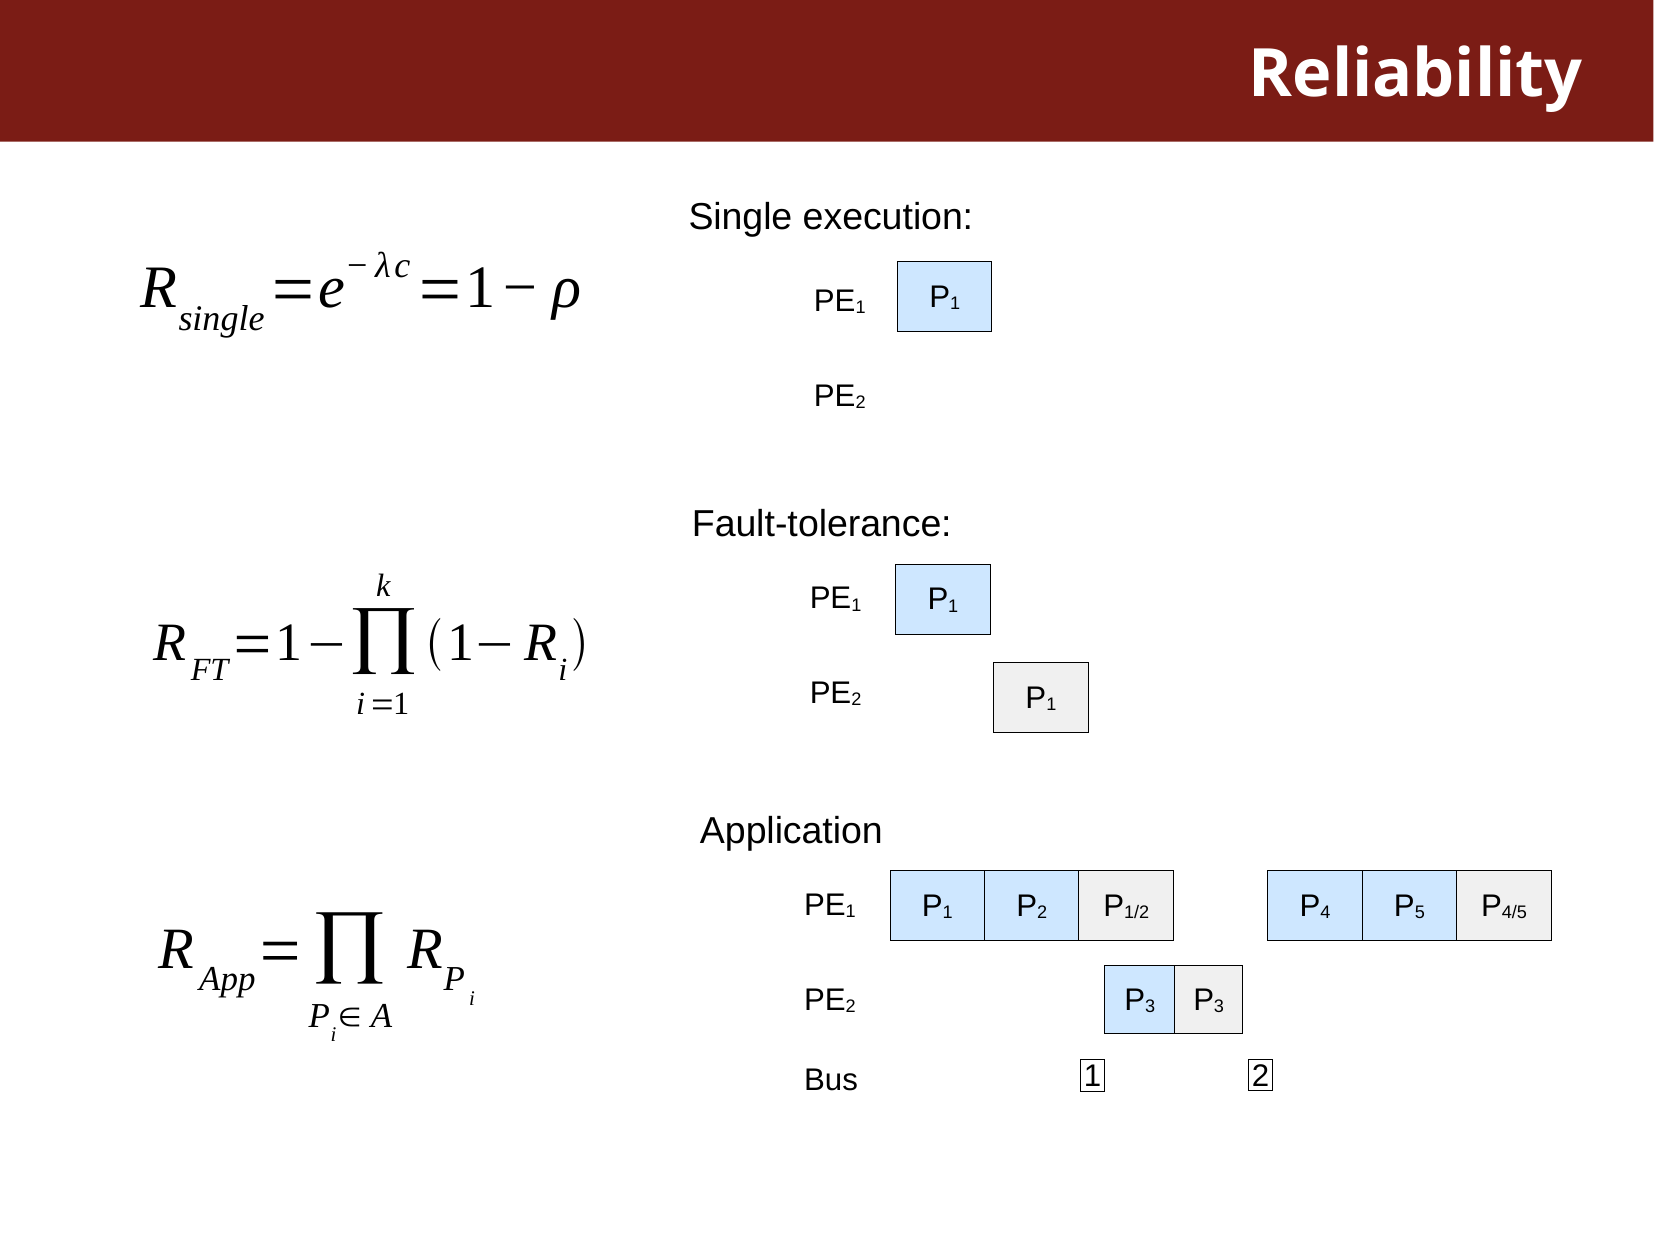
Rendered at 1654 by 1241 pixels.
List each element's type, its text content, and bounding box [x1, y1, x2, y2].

text_box 1 [1080, 1059, 1105, 1092]
text_box PE2 [799, 359, 898, 431]
text_box P5 [1362, 870, 1456, 941]
text_box P3 [1104, 965, 1174, 1034]
text_box PE2 [795, 657, 894, 728]
chart [140, 903, 488, 1048]
text_box Fault-tolerance: [677, 488, 967, 559]
text_box P1 [895, 564, 991, 635]
title Reliability [0, 7, 1583, 135]
text_box Single execution: [673, 181, 989, 252]
text_box P1 [897, 261, 992, 332]
text_box Bus [789, 1049, 888, 1111]
text_box P1/2 [1078, 870, 1174, 941]
text_box Application [685, 795, 898, 866]
chart [122, 236, 602, 341]
text_box P3 [1174, 965, 1243, 1034]
text_box P1 [890, 870, 984, 941]
text_box PE1 [799, 265, 898, 336]
text_box PE2 [789, 963, 888, 1035]
text_box P4/5 [1456, 870, 1552, 941]
text_box P1 [993, 662, 1089, 733]
text_box 2 [1248, 1059, 1273, 1091]
text_box P4 [1267, 870, 1362, 941]
chart [136, 559, 600, 725]
text_box PE1 [789, 869, 888, 940]
text_box P2 [984, 870, 1078, 941]
text_box PE1 [795, 562, 894, 634]
